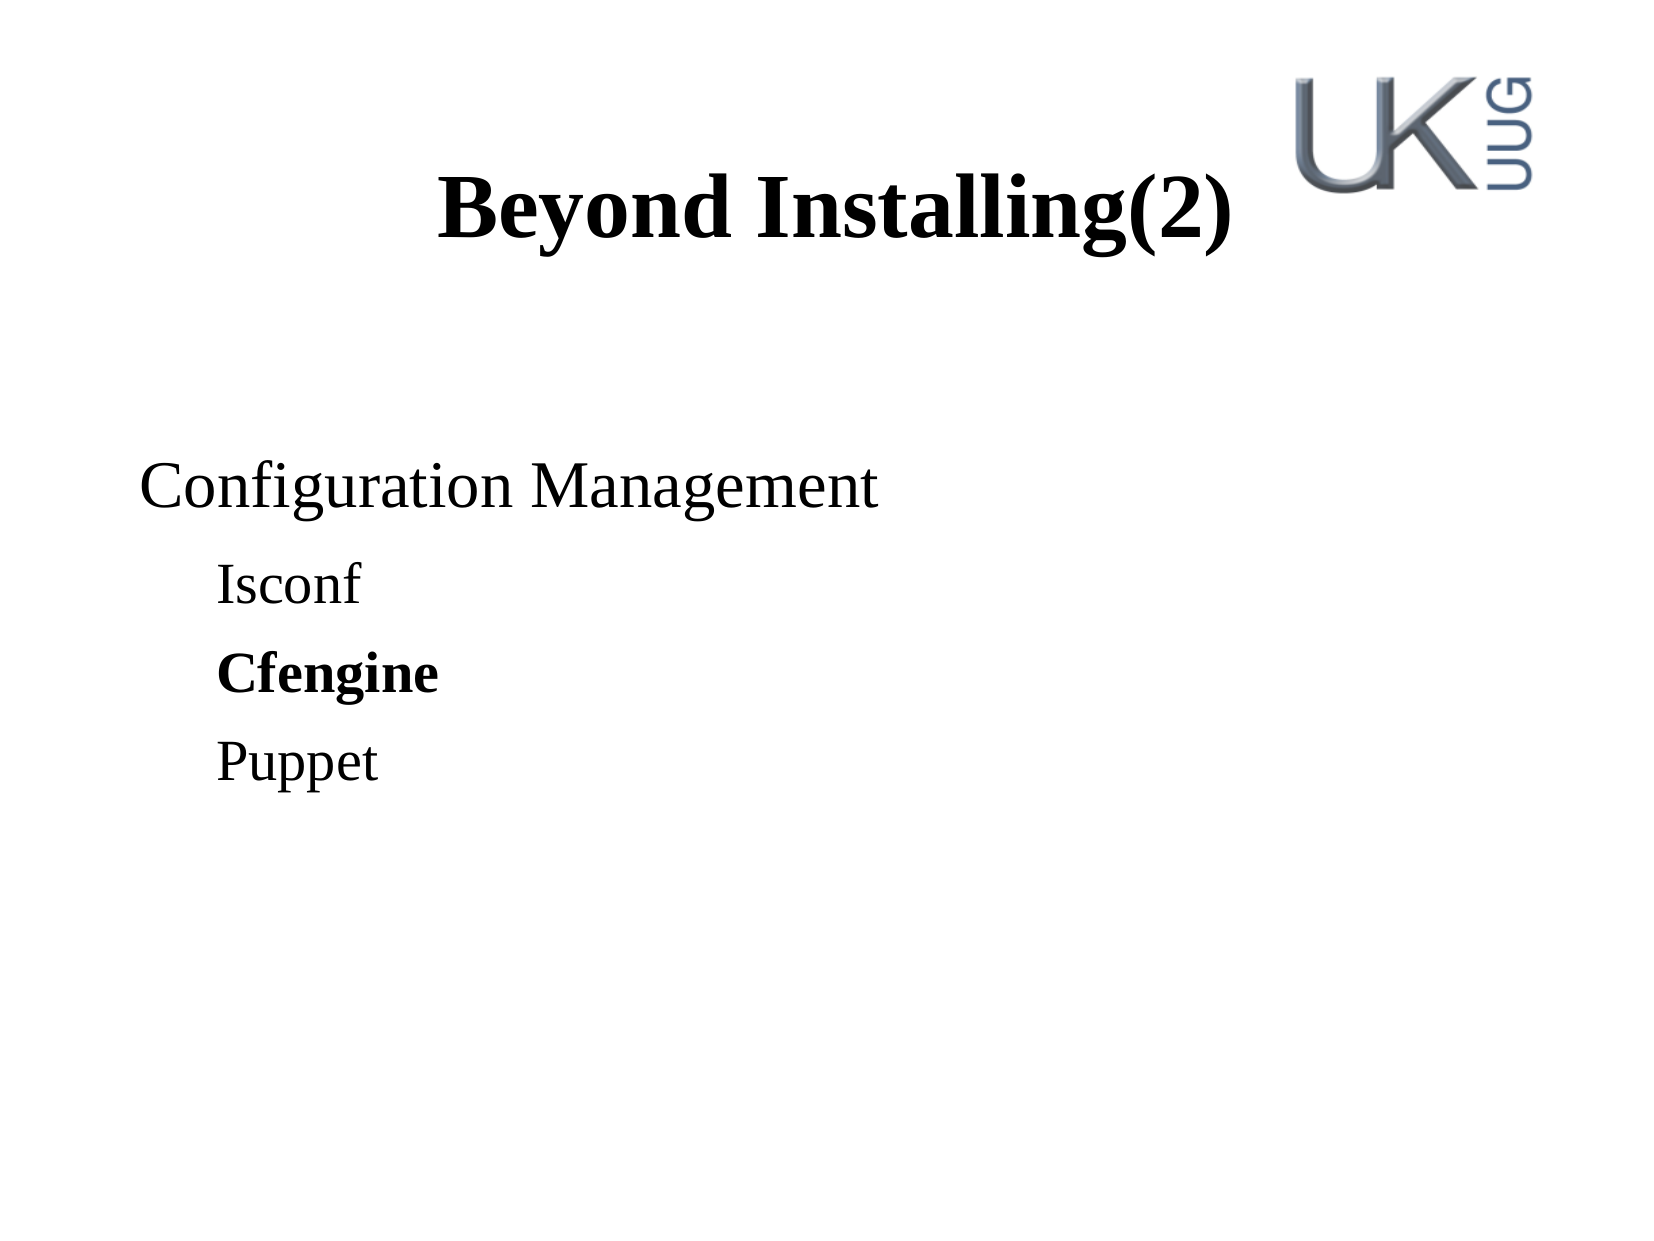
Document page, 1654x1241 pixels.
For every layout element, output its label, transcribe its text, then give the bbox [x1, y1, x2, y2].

picture [1289, 74, 1538, 196]
title Beyond Installing(2) [121, 102, 1534, 311]
list Configuration Management Isconf Cfengine Puppet [121, 344, 1534, 1127]
